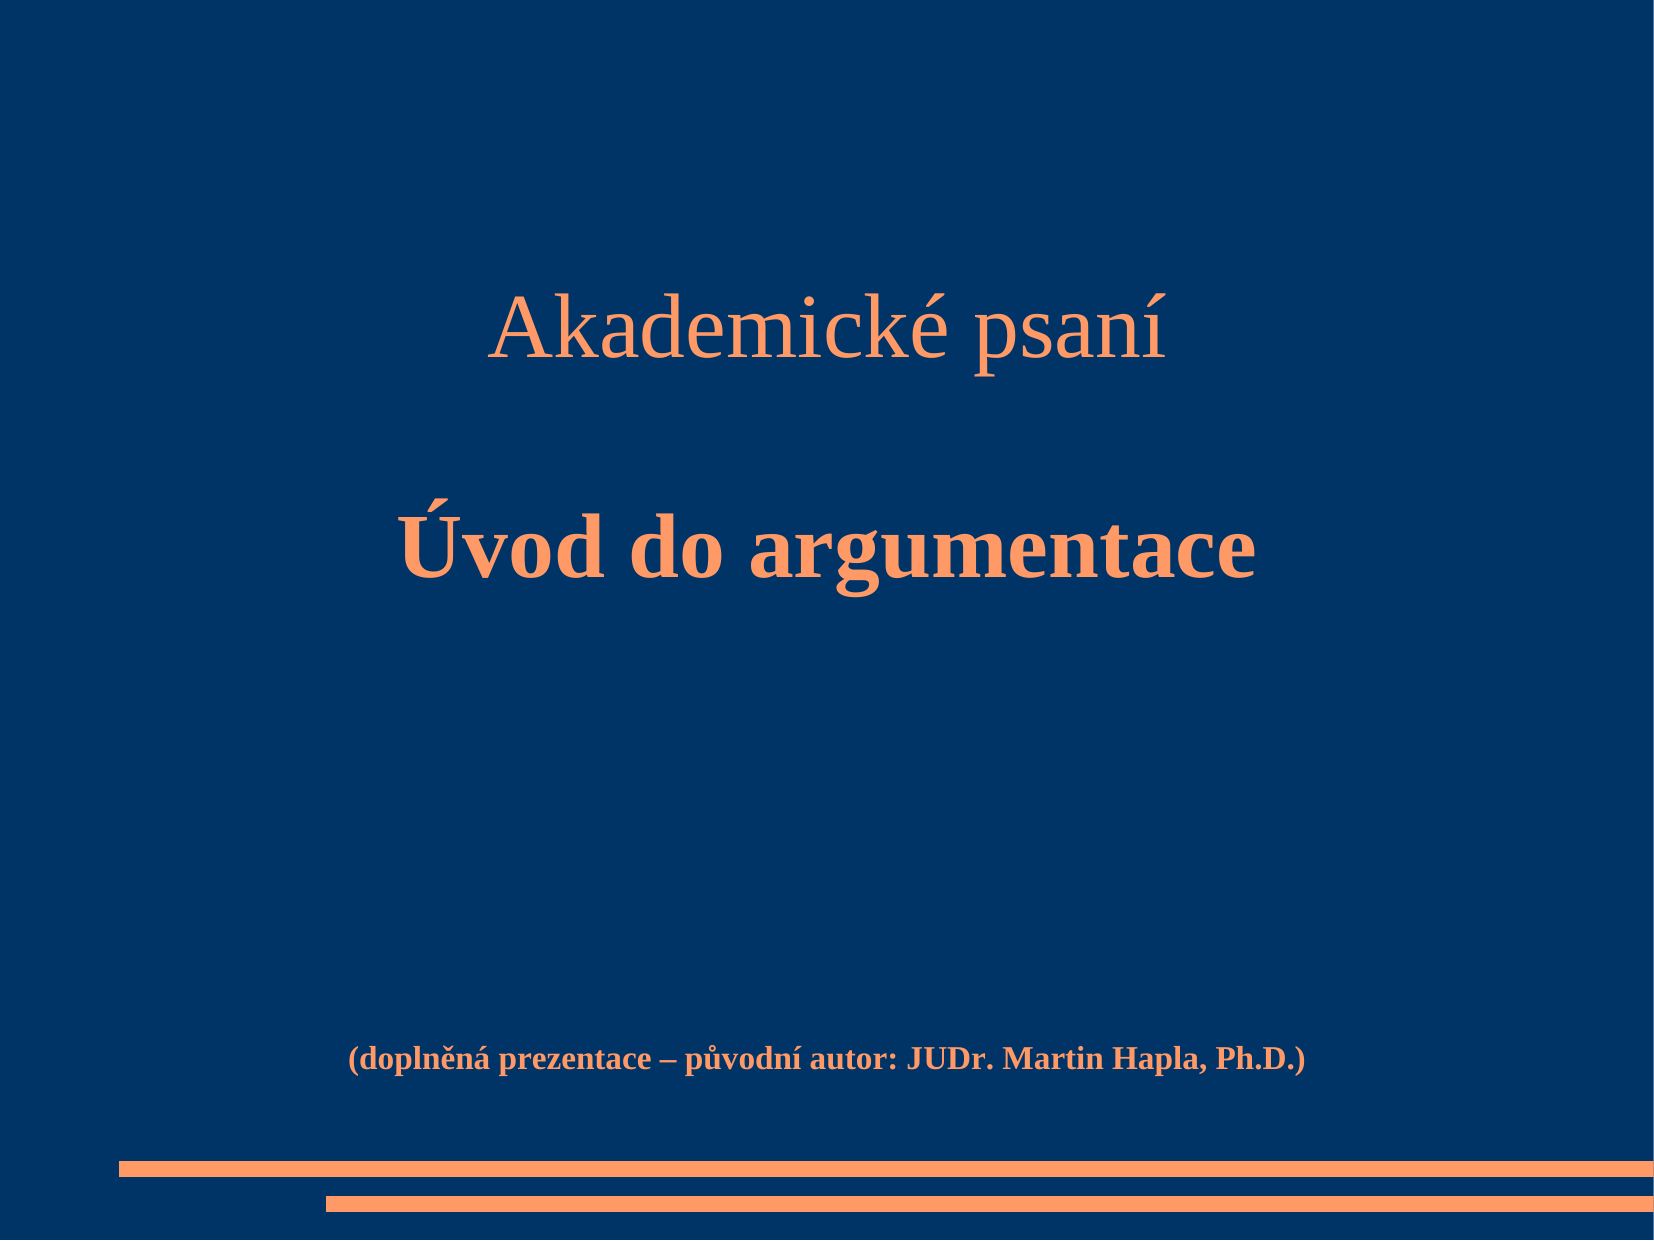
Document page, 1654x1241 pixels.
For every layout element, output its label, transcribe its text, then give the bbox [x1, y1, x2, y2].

subtitle Akademické psaní Úvod do argumentace (doplněná prezentace – původní autor: JUDr. Martin Hapla, Ph.D.) [121, 46, 1534, 1132]
